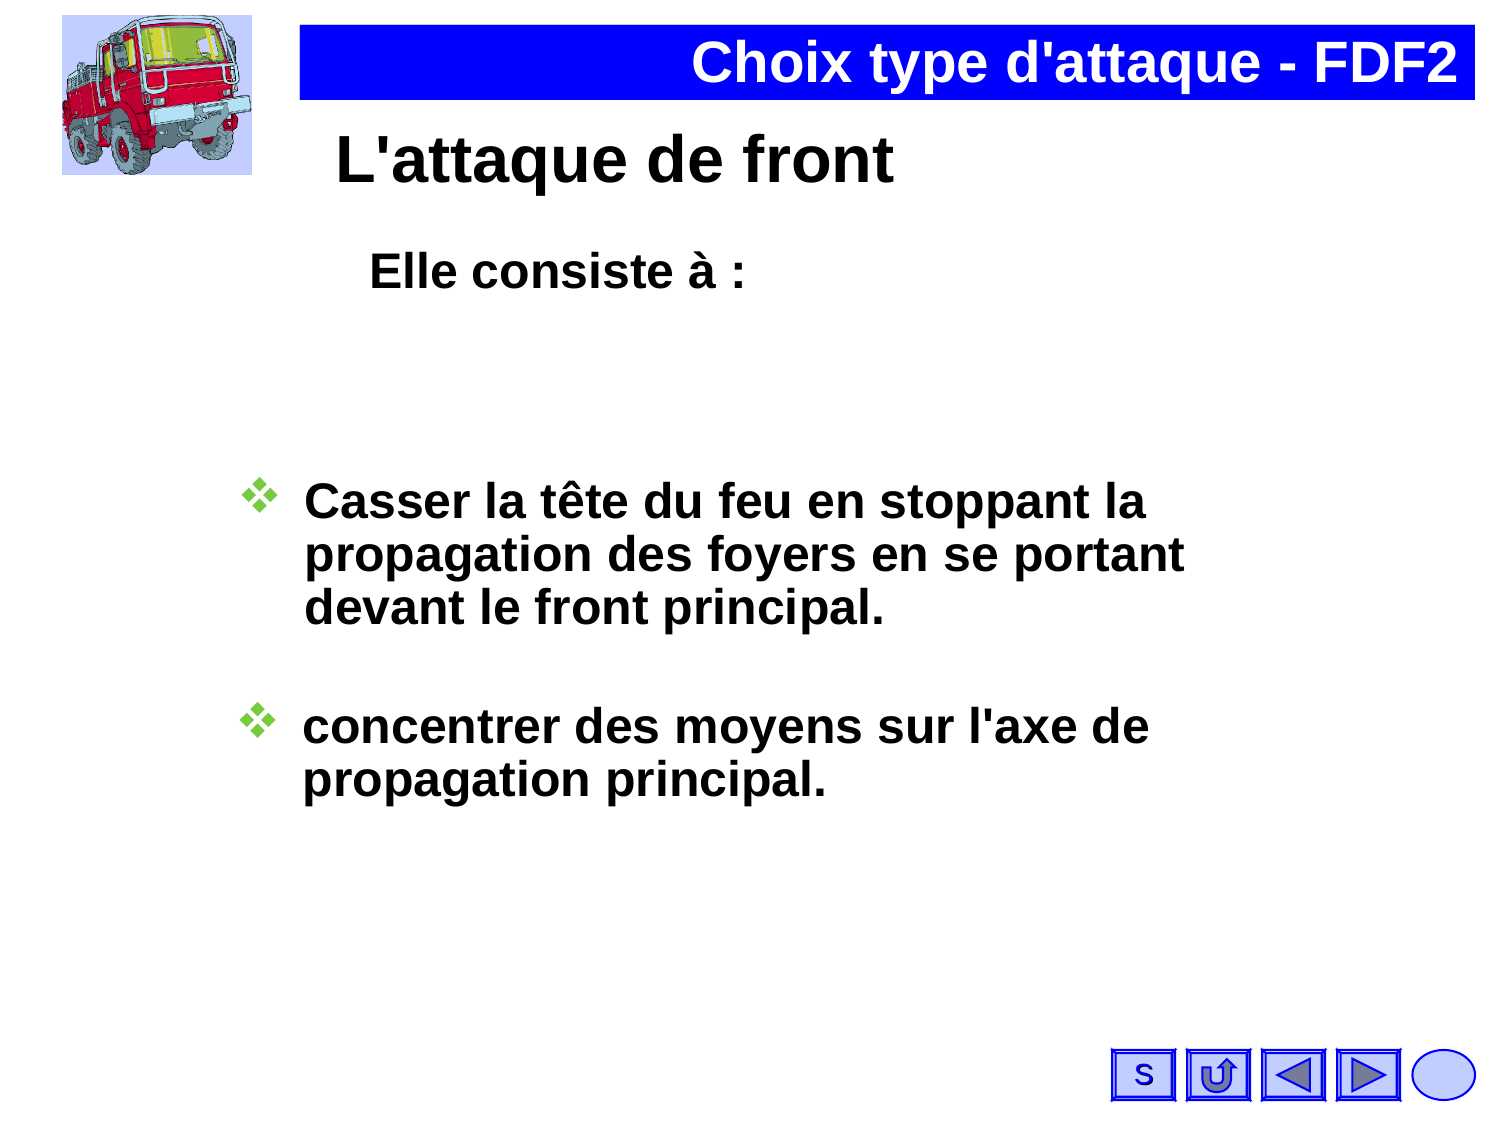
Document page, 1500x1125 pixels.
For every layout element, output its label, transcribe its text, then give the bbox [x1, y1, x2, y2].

text_box Choix type d'attaque - FDF2 [299, 24, 1475, 100]
text_box Casser la tête du feu en stoppant la propagation des foyers en se portant devant le front principal. [177, 468, 1353, 644]
text_box concentrer des moyens sur l'axe de propagation principal. [175, 693, 1357, 816]
text_box [1412, 1049, 1476, 1101]
text_box Elle consiste à : [354, 236, 763, 309]
text_box L'attaque de front [319, 118, 1092, 205]
